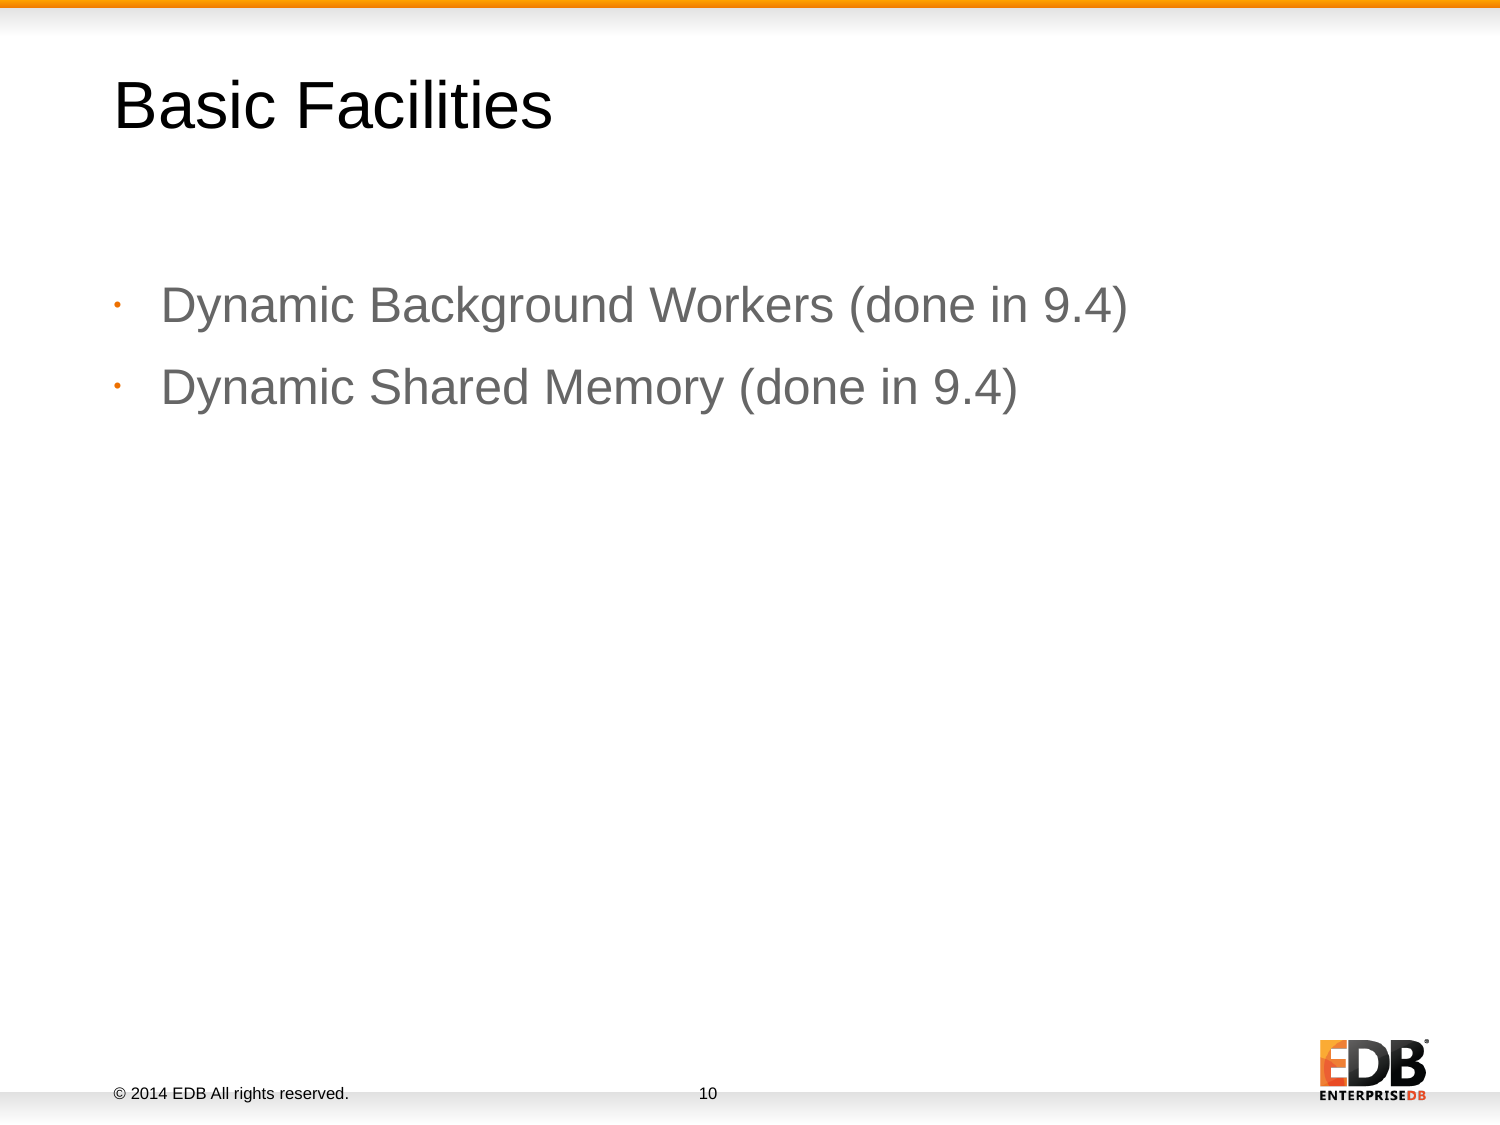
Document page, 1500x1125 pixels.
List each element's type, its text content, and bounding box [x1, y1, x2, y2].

title Basic Facilities [98, 26, 1403, 188]
picture [1318, 1036, 1430, 1101]
list Dynamic Background Workers (done in 9.4) Dynamic Shared Memory (done in 9.4) [98, 270, 1403, 991]
